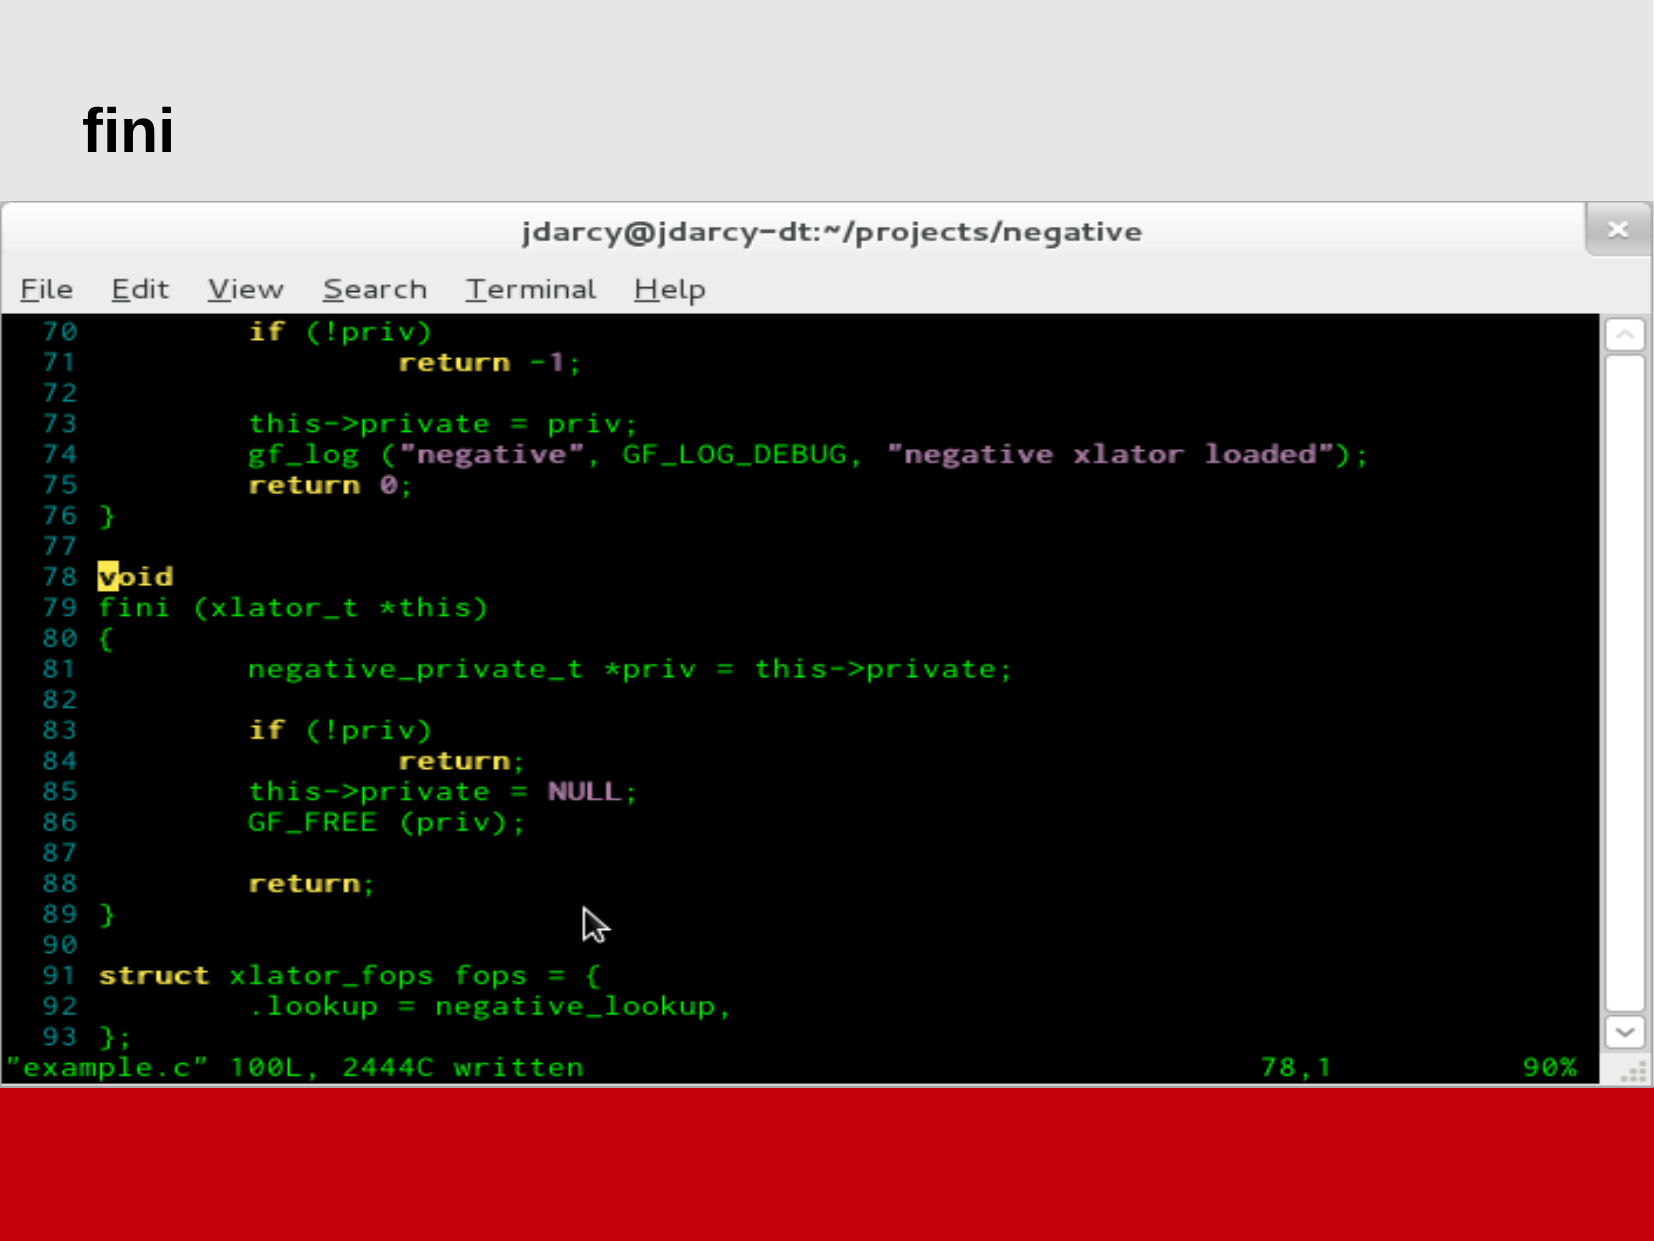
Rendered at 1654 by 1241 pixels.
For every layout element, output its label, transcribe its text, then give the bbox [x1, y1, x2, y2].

picture [0, 201, 1654, 1088]
title fini [82, 37, 1571, 201]
